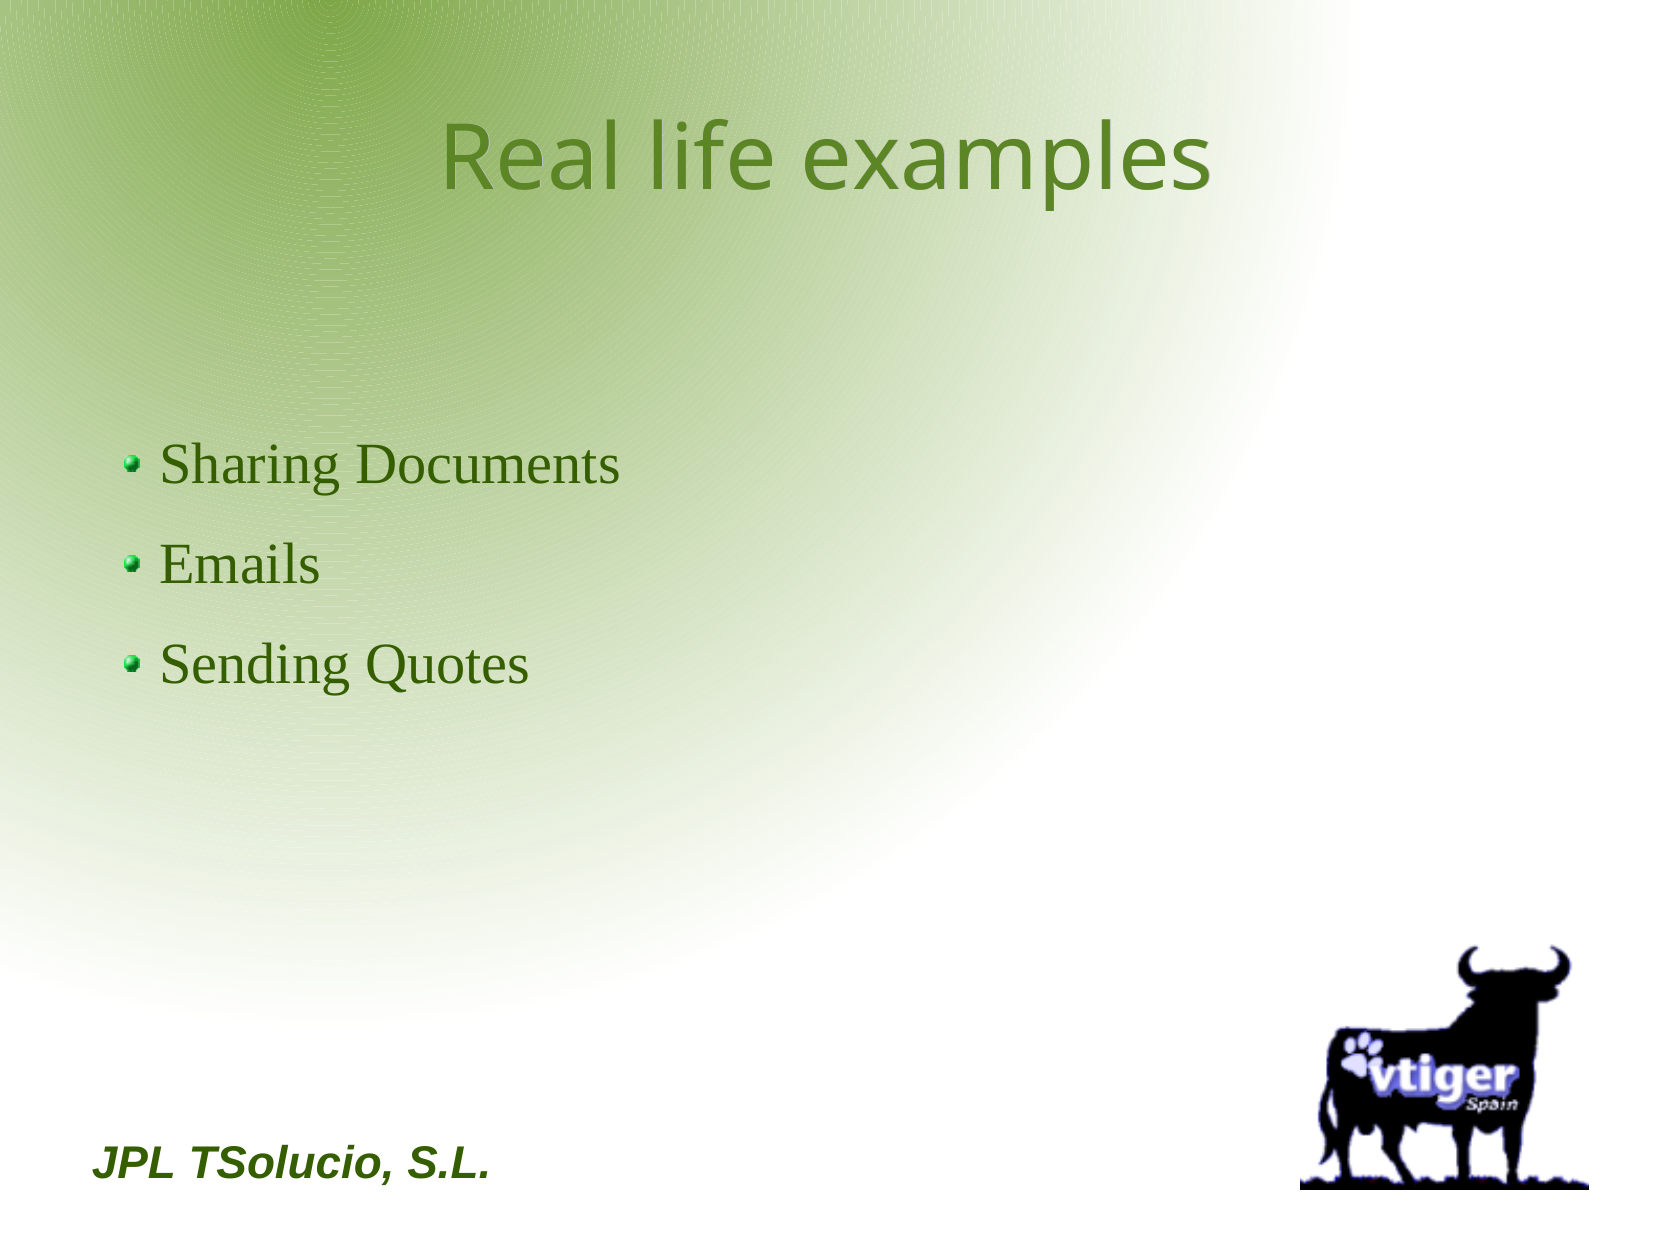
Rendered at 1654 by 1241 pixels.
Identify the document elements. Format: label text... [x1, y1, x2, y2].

text_box Sharing Documents Emails Sending Quotes [88, 222, 1329, 1004]
title Real life examples [0, 100, 1654, 208]
picture [1300, 939, 1589, 1190]
